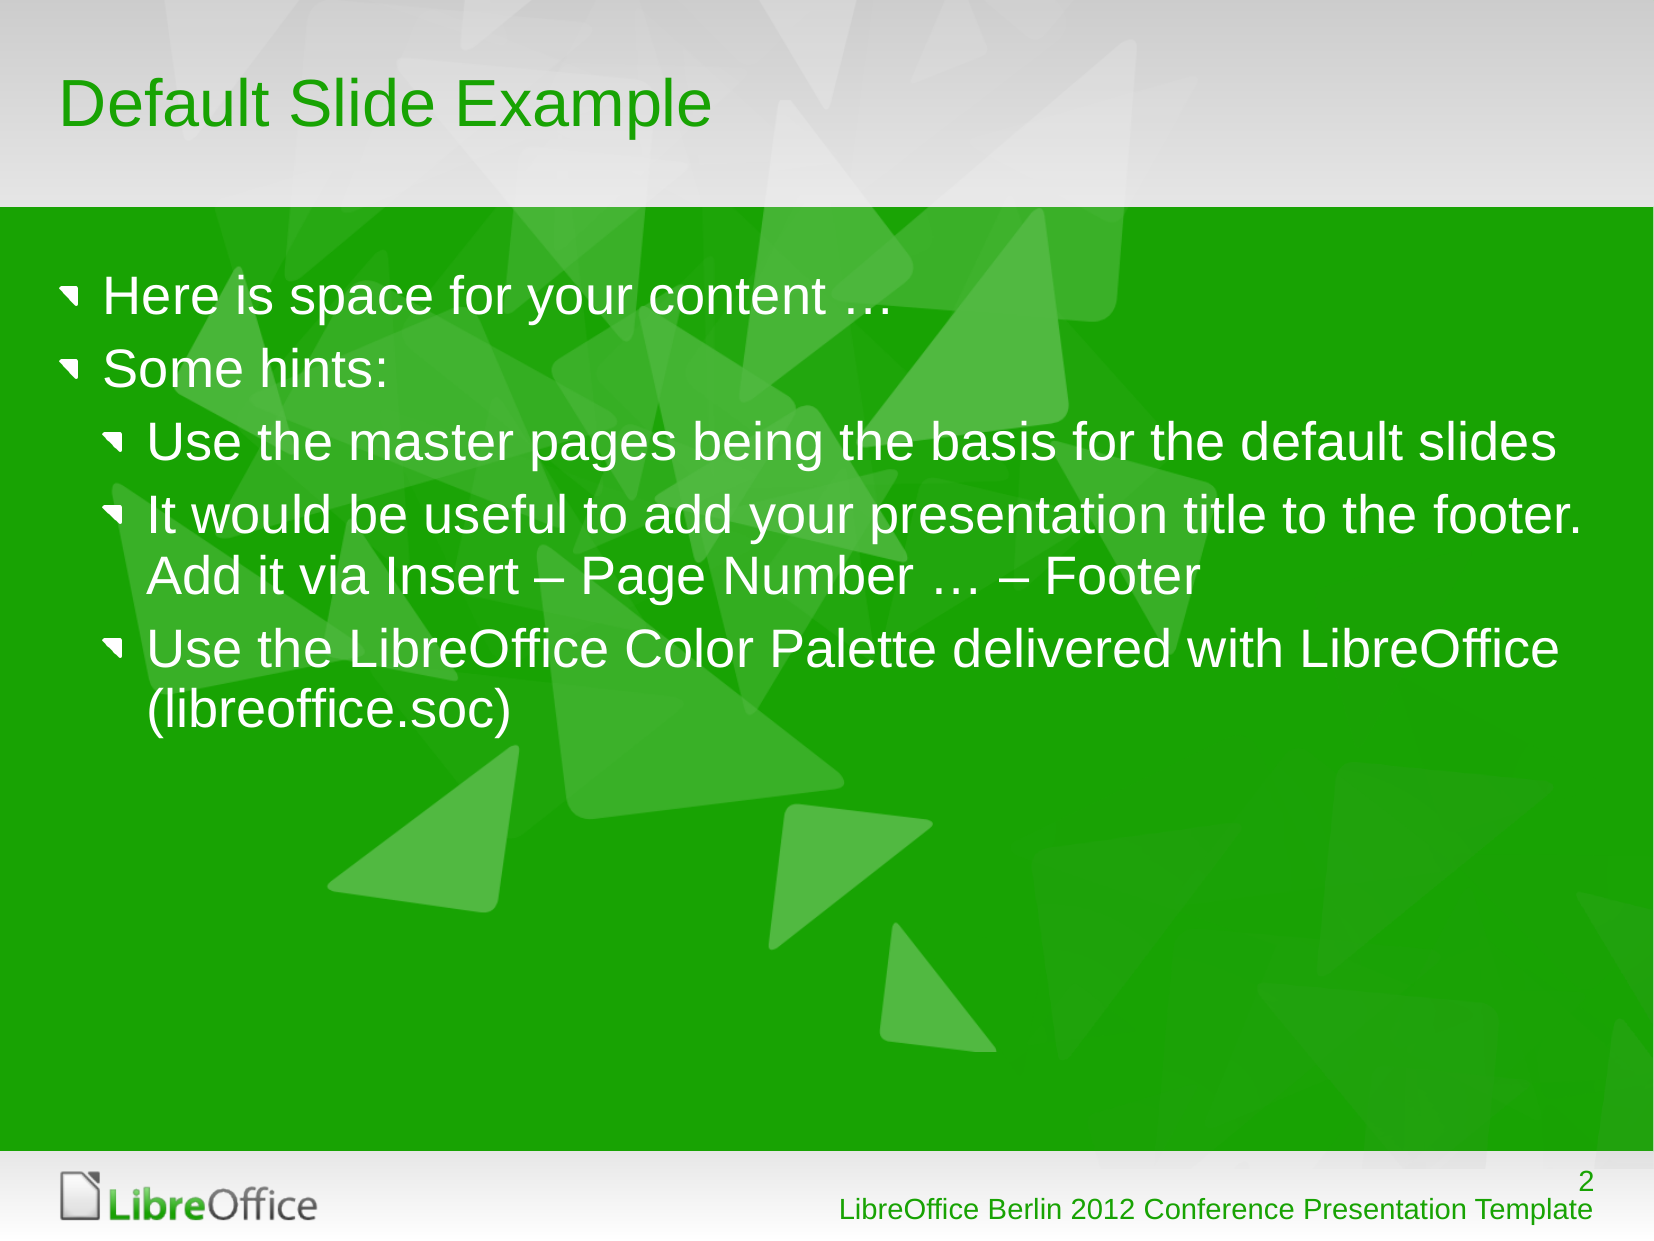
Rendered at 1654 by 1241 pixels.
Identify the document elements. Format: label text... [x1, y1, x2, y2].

picture [41, 1152, 337, 1240]
picture [0, 0, 1654, 1169]
title Default Slide Example [59, 29, 1595, 178]
list Here is space for your content … Some hints: Use the master pages being the basis for the default slides It would be useful to add your presentation title to the footer. Add it via Insert – Page Number … – Footer Use the LibreOffice Color Palette delivered with LibreOffice (libreoffice.soc) [59, 265, 1595, 740]
